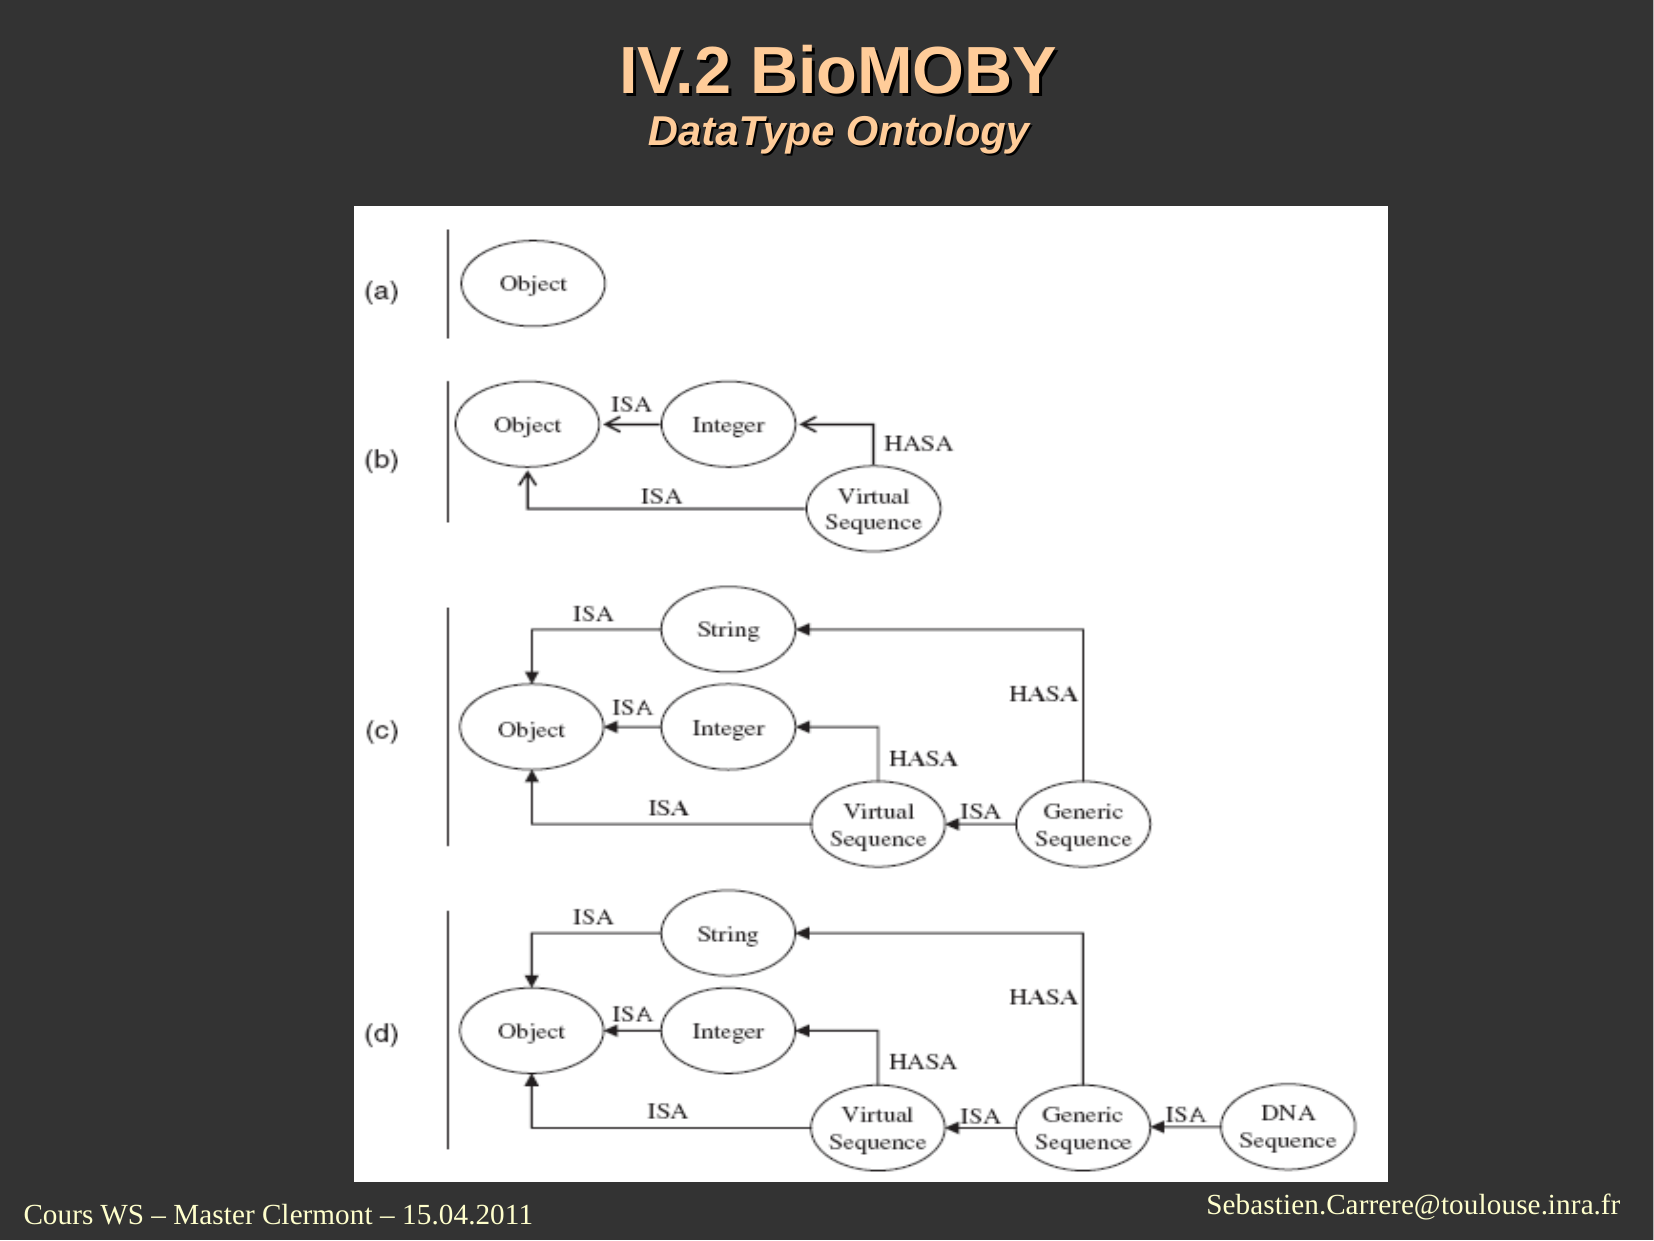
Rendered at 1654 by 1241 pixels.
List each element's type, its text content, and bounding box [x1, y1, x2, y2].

title IV.2 BioMOBY DataType Ontology [82, 29, 1595, 158]
picture [354, 206, 1388, 1182]
